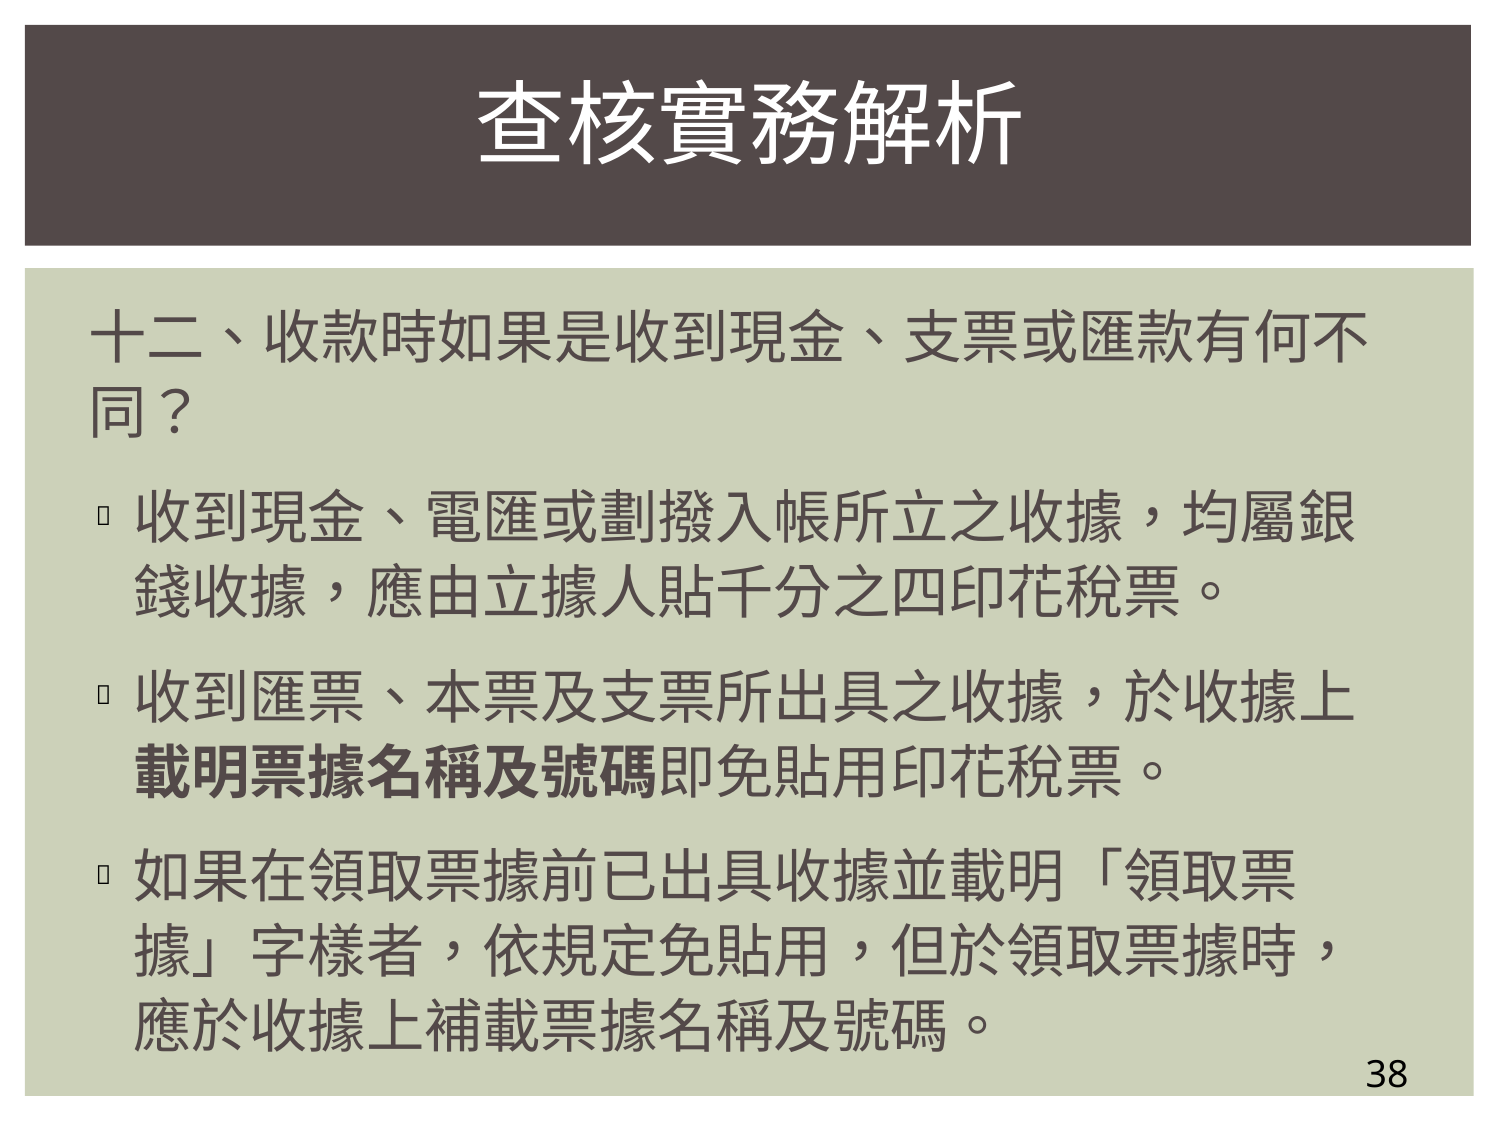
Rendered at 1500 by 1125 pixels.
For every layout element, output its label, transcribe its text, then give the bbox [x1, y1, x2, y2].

list 十二、收款時如果是收到現金、支票或匯款有何不同？ 收到現金、電匯或劃撥入帳所立之收據，均屬銀錢收據，應由立據人貼千分之四印花稅票。 收到匯票、本票及支票所出具之收據，於收據上載明票據名稱及號碼即免貼用印花稅票。 如果在領取票據前已出具收據並載明「領取票據」字樣者，依規定免貼用，但於領取票據時，應於收據上補載票據名稱及號碼。 [73, 288, 1424, 1094]
title 查核實務解析 [62, 58, 1438, 232]
slide_number <編號> [1350, 1042, 1447, 1088]
